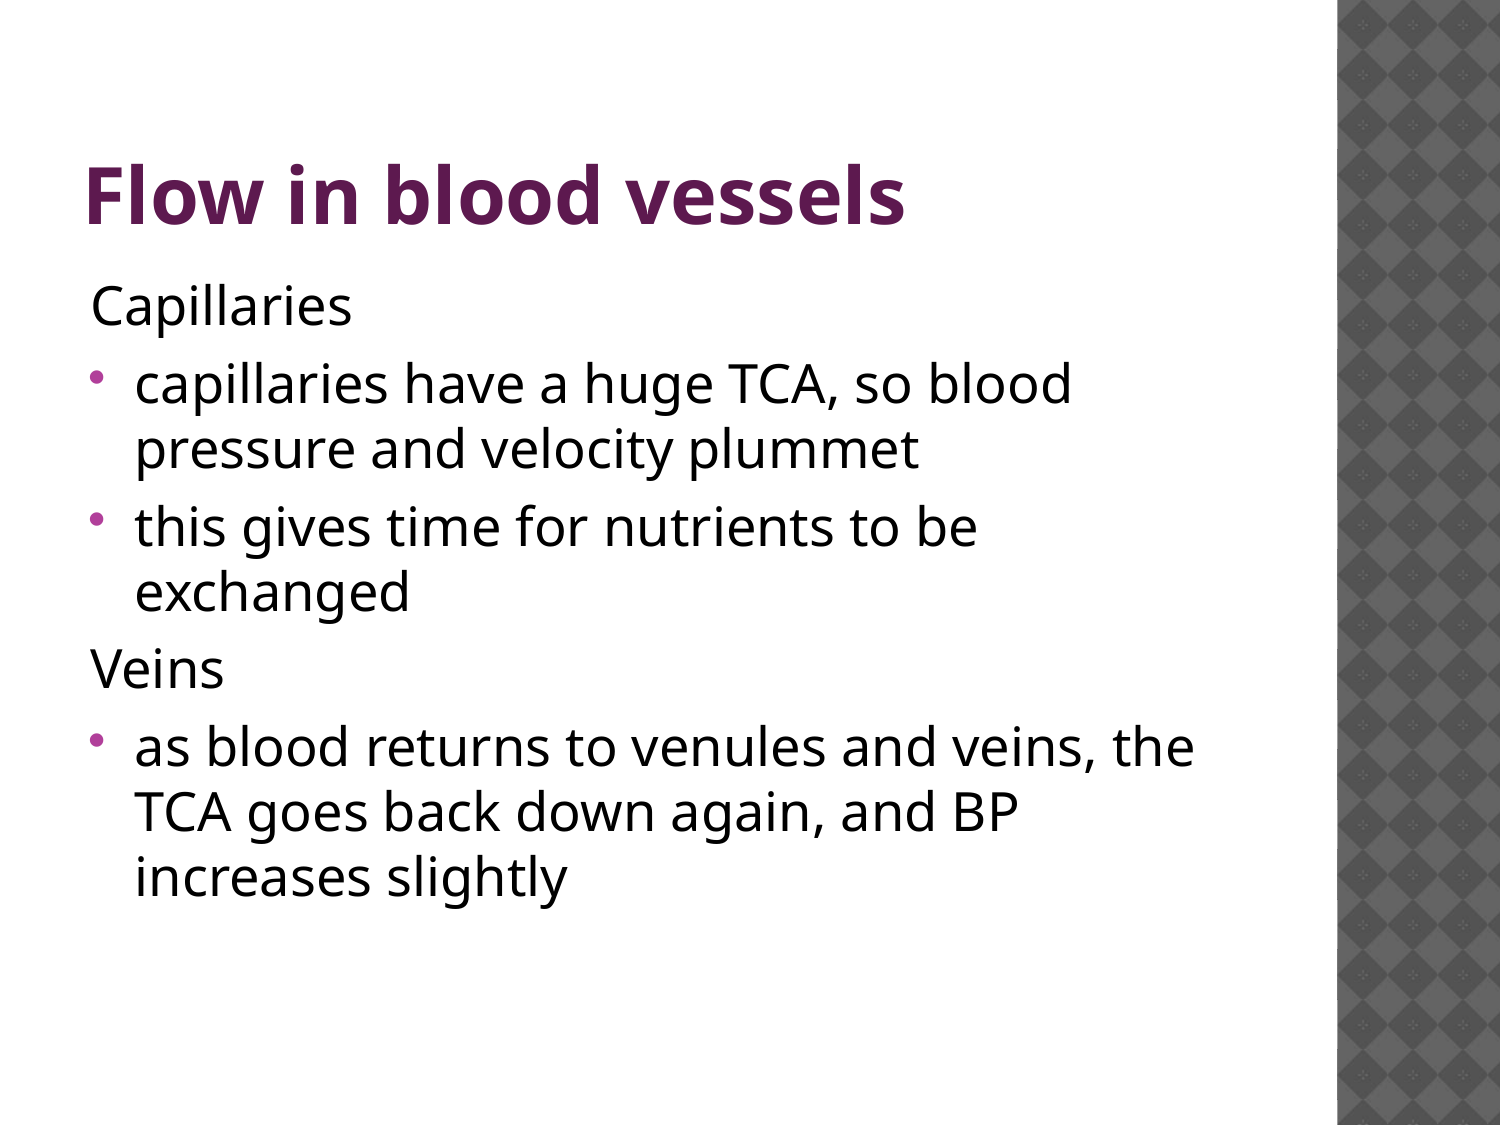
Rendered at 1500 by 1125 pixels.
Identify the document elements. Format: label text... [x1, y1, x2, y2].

picture [1337, 0, 1500, 1125]
list Capillaries capillaries have a huge TCA, so blood pressure and velocity plummet this gives time for nutrients to be exchanged Veins as blood returns to venules and veins, the TCA goes back down again, and BP increases slightly [75, 264, 1263, 1060]
title Flow in blood vessels [75, 52, 1263, 240]
